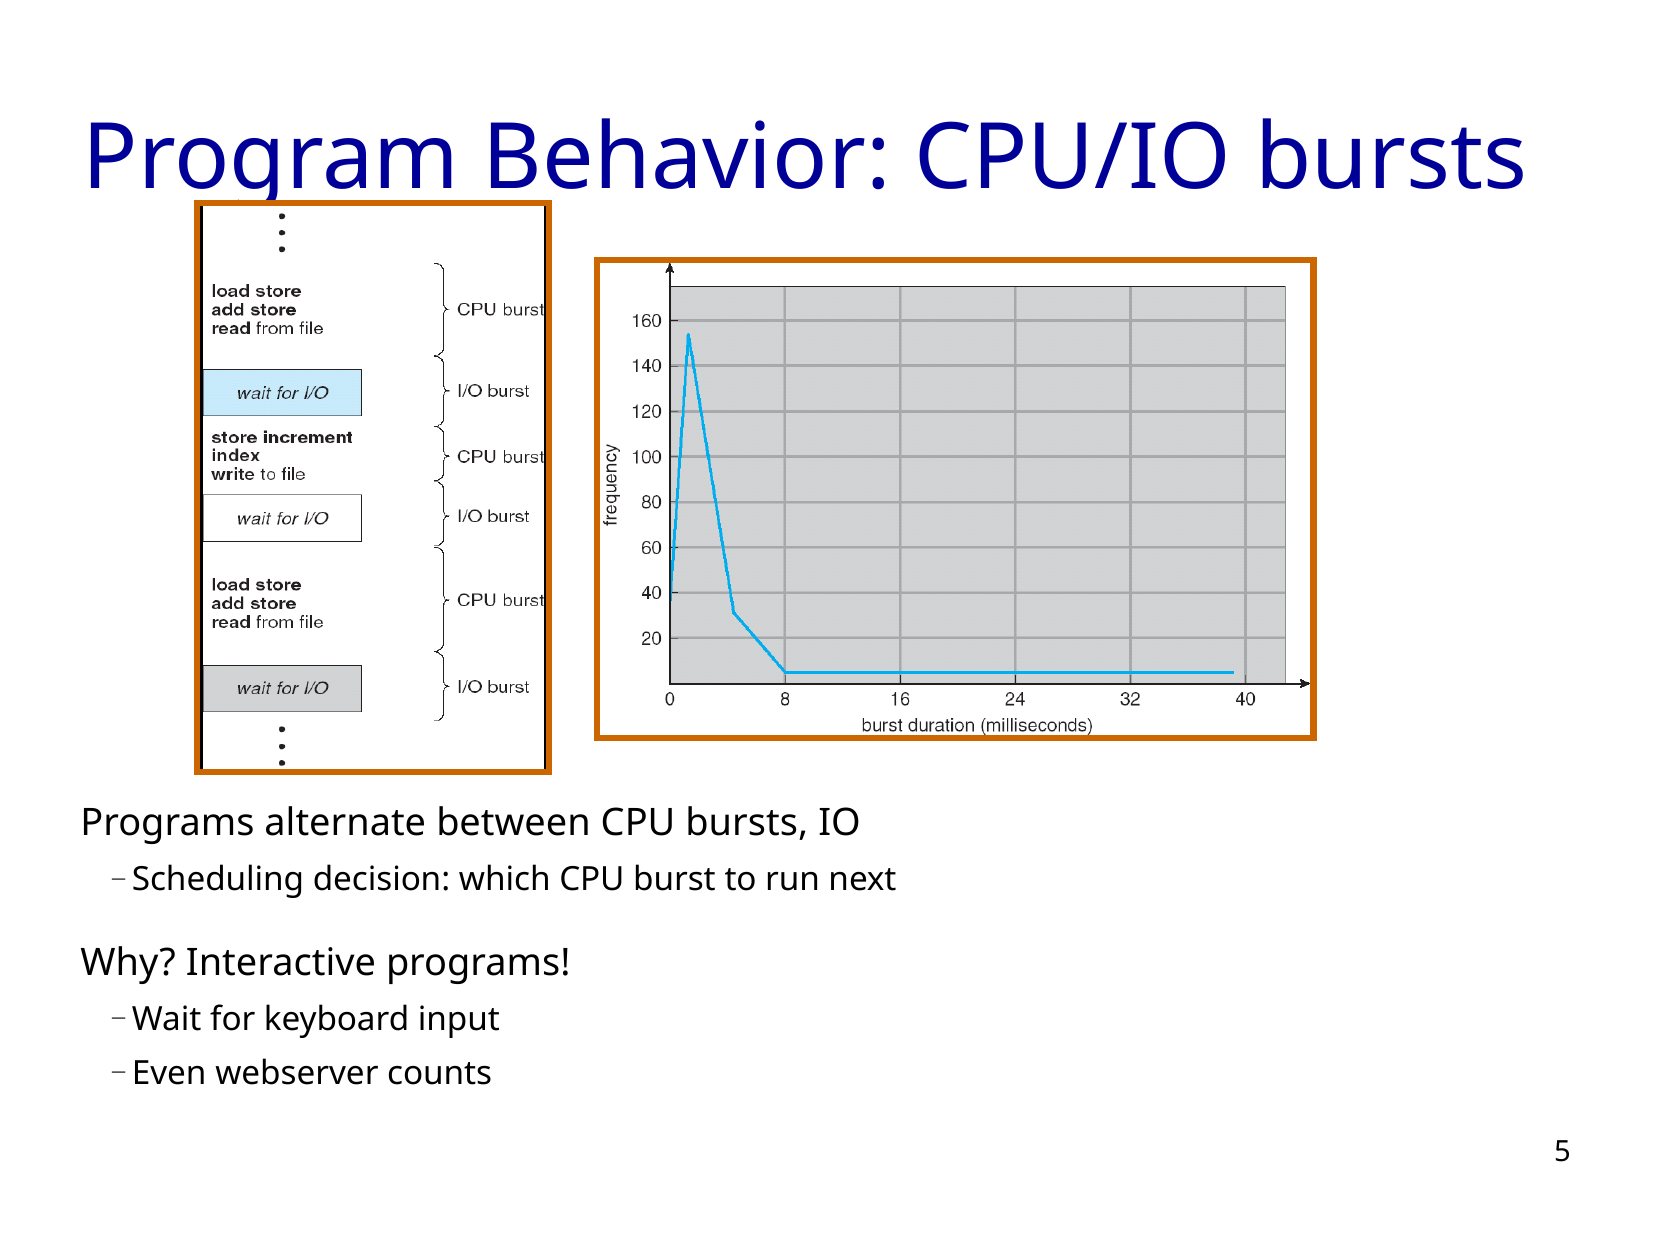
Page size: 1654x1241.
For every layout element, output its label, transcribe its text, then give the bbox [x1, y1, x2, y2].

title Program Behavior: CPU/IO bursts [82, 49, 1571, 257]
picture [200, 206, 546, 769]
list Programs alternate between CPU bursts, IO Scheduling decision: which CPU burst to run next Why? Interactive programs! Wait for keyboard input Even webserver counts [60, 795, 1571, 1096]
picture [600, 262, 1311, 736]
